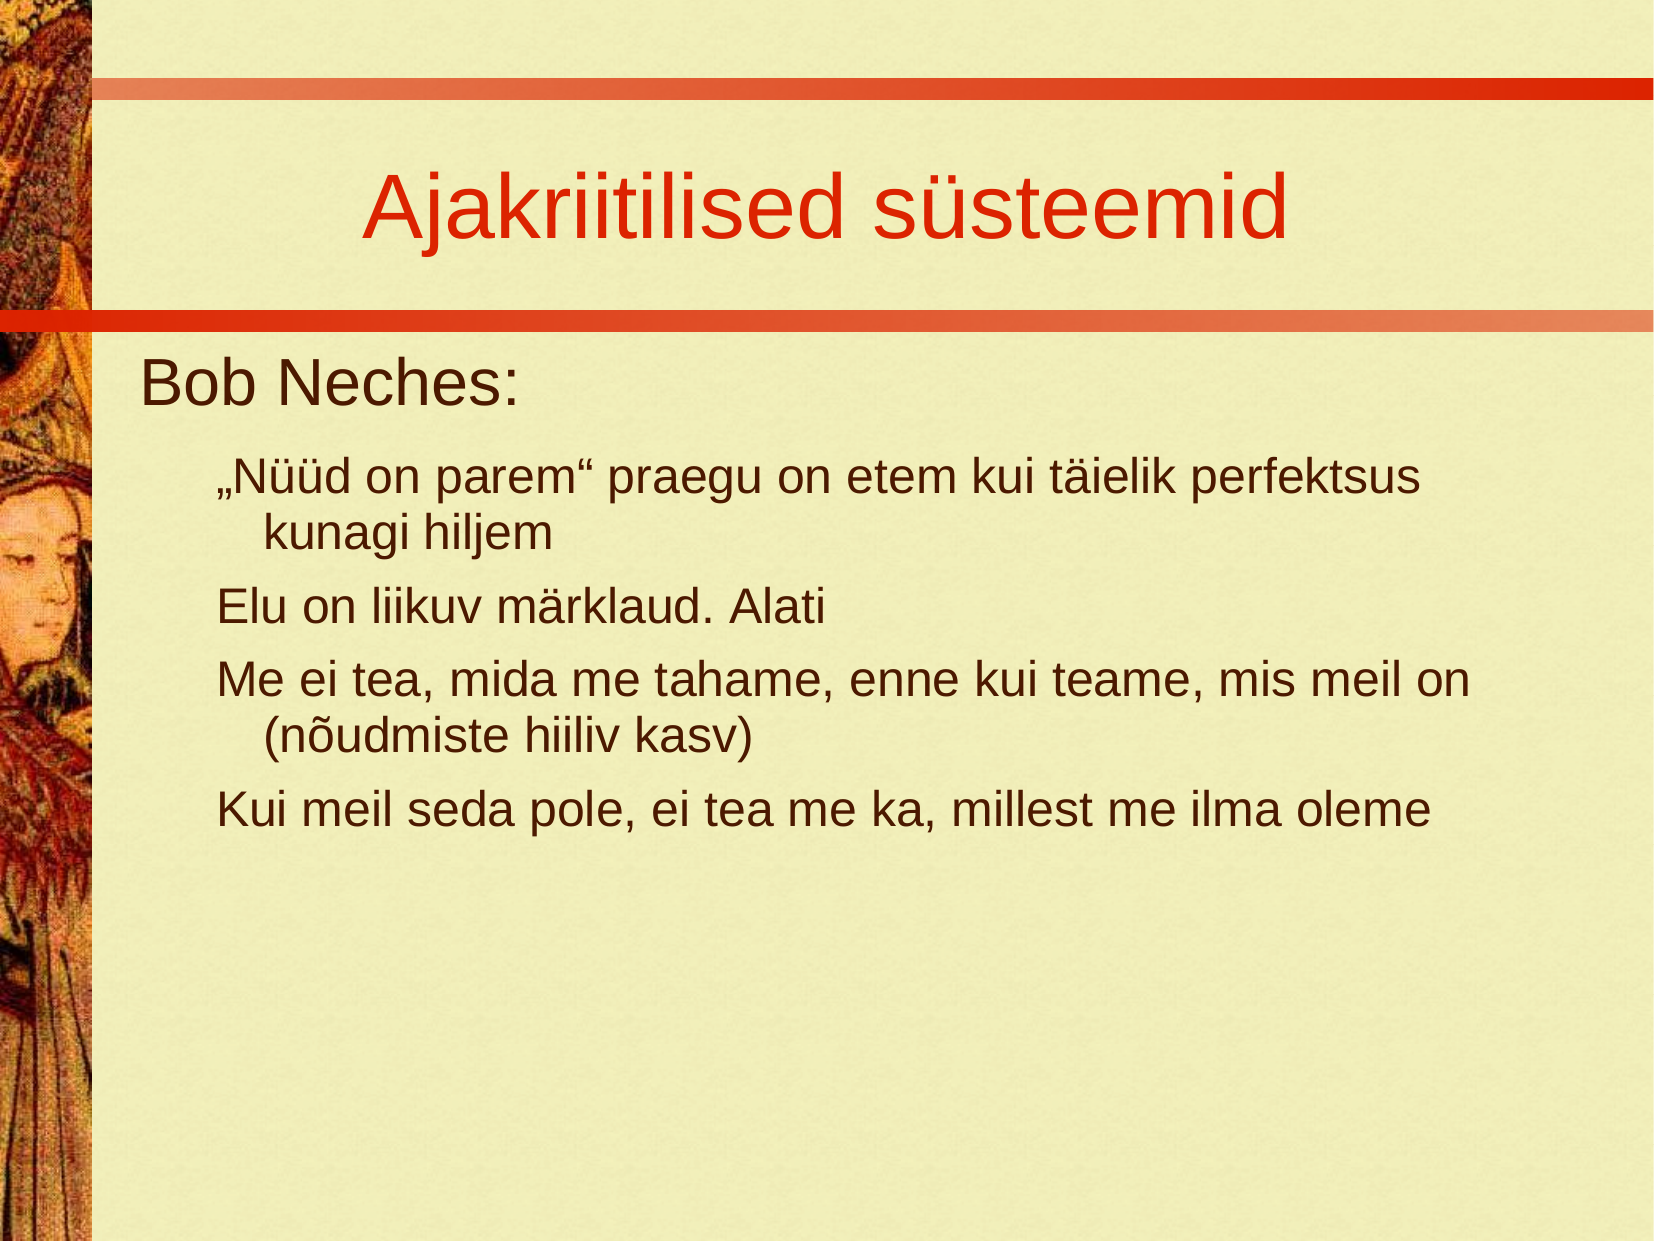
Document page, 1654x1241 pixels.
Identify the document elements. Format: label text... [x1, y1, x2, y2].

list Bob Neches: „Nüüd on parem“ praegu on etem kui täielik perfektsus kunagi hiljem Elu on liikuv märklaud. Alati Me ei tea, mida me tahame, enne kui teame, mis meil on (nõudmiste hiiliv kasv) Kui meil seda pole, ei tea me ka, millest me ilma oleme [121, 344, 1534, 1127]
picture [0, 332, 1654, 1241]
picture [0, 0, 1654, 310]
title Ajakriitilised süsteemid [121, 102, 1534, 311]
